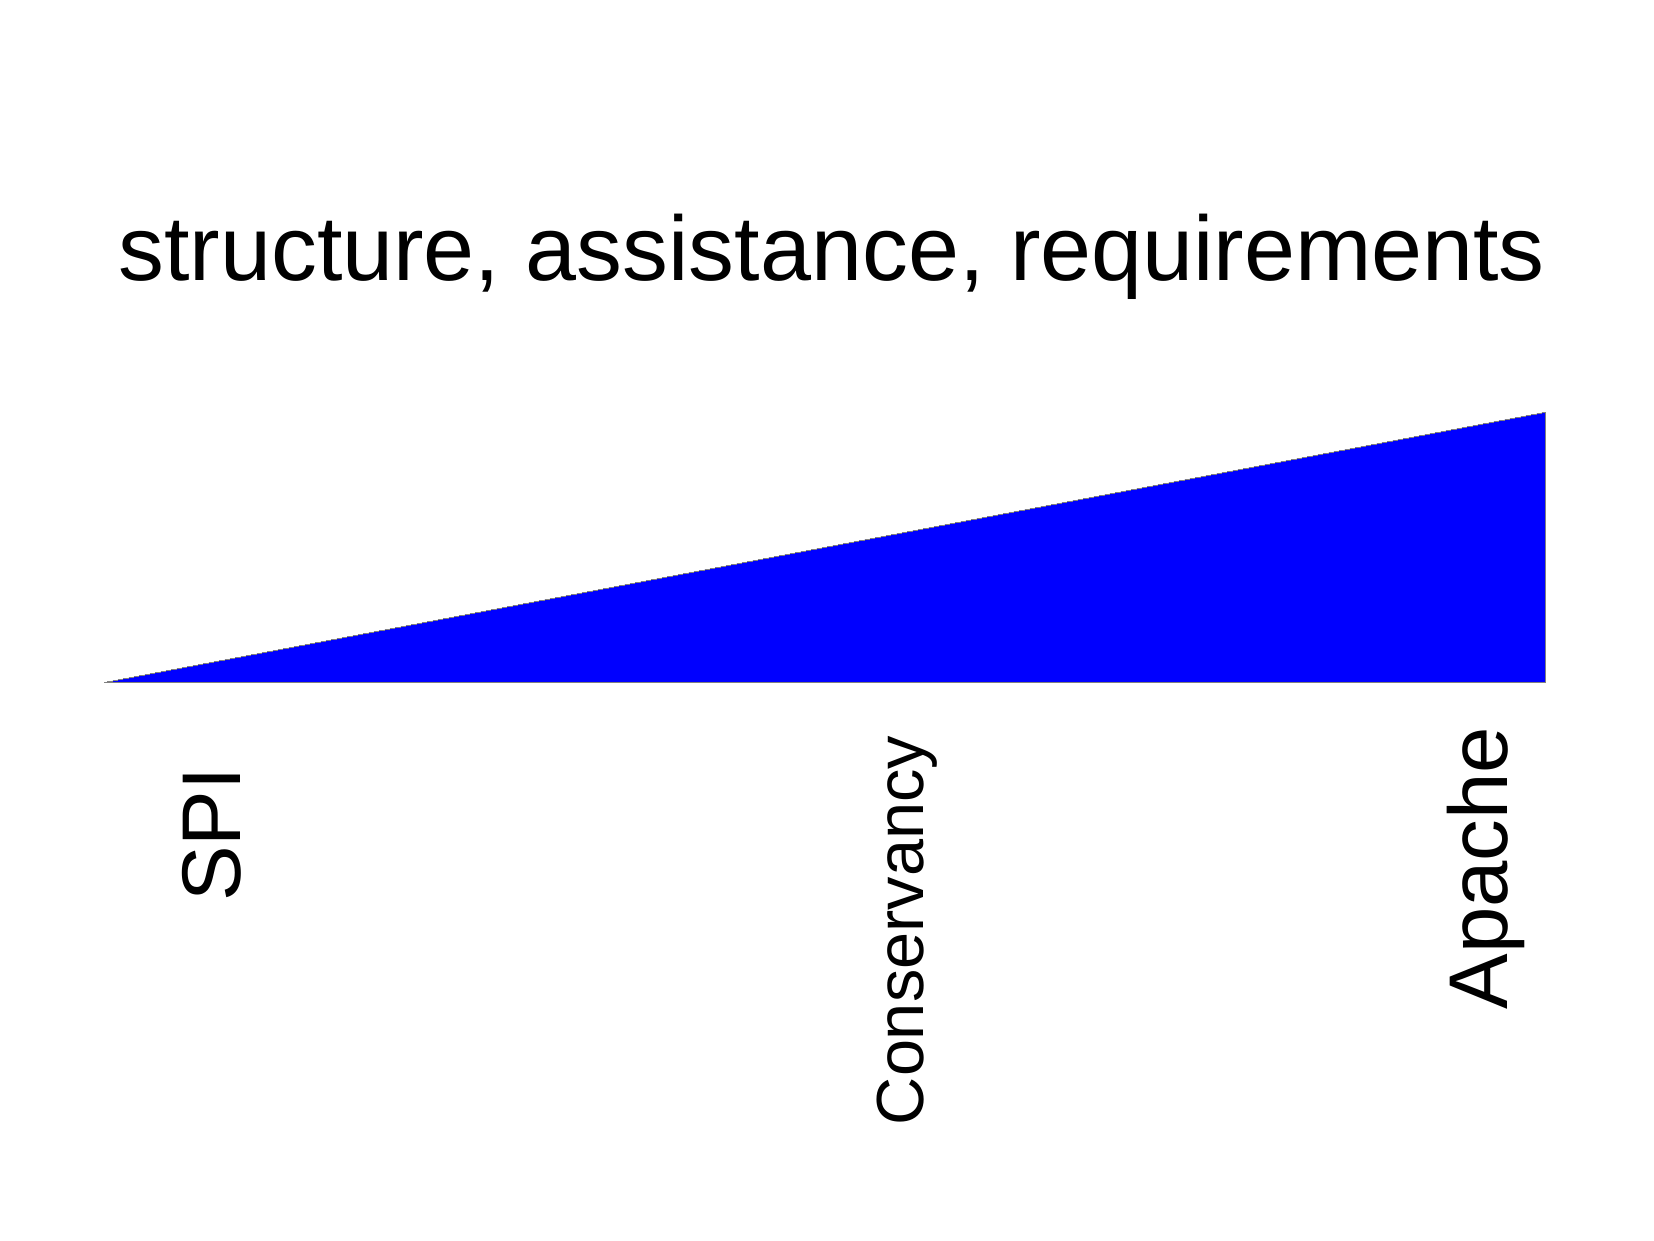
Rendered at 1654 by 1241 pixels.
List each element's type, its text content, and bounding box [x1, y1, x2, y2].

text_box [104, 412, 1546, 683]
text_box SPI [157, 752, 277, 1241]
text_box Apache [1425, 712, 1544, 1089]
text_box Conservancy [855, 720, 954, 1241]
text_box structure, assistance, requirements [90, 189, 1576, 319]
